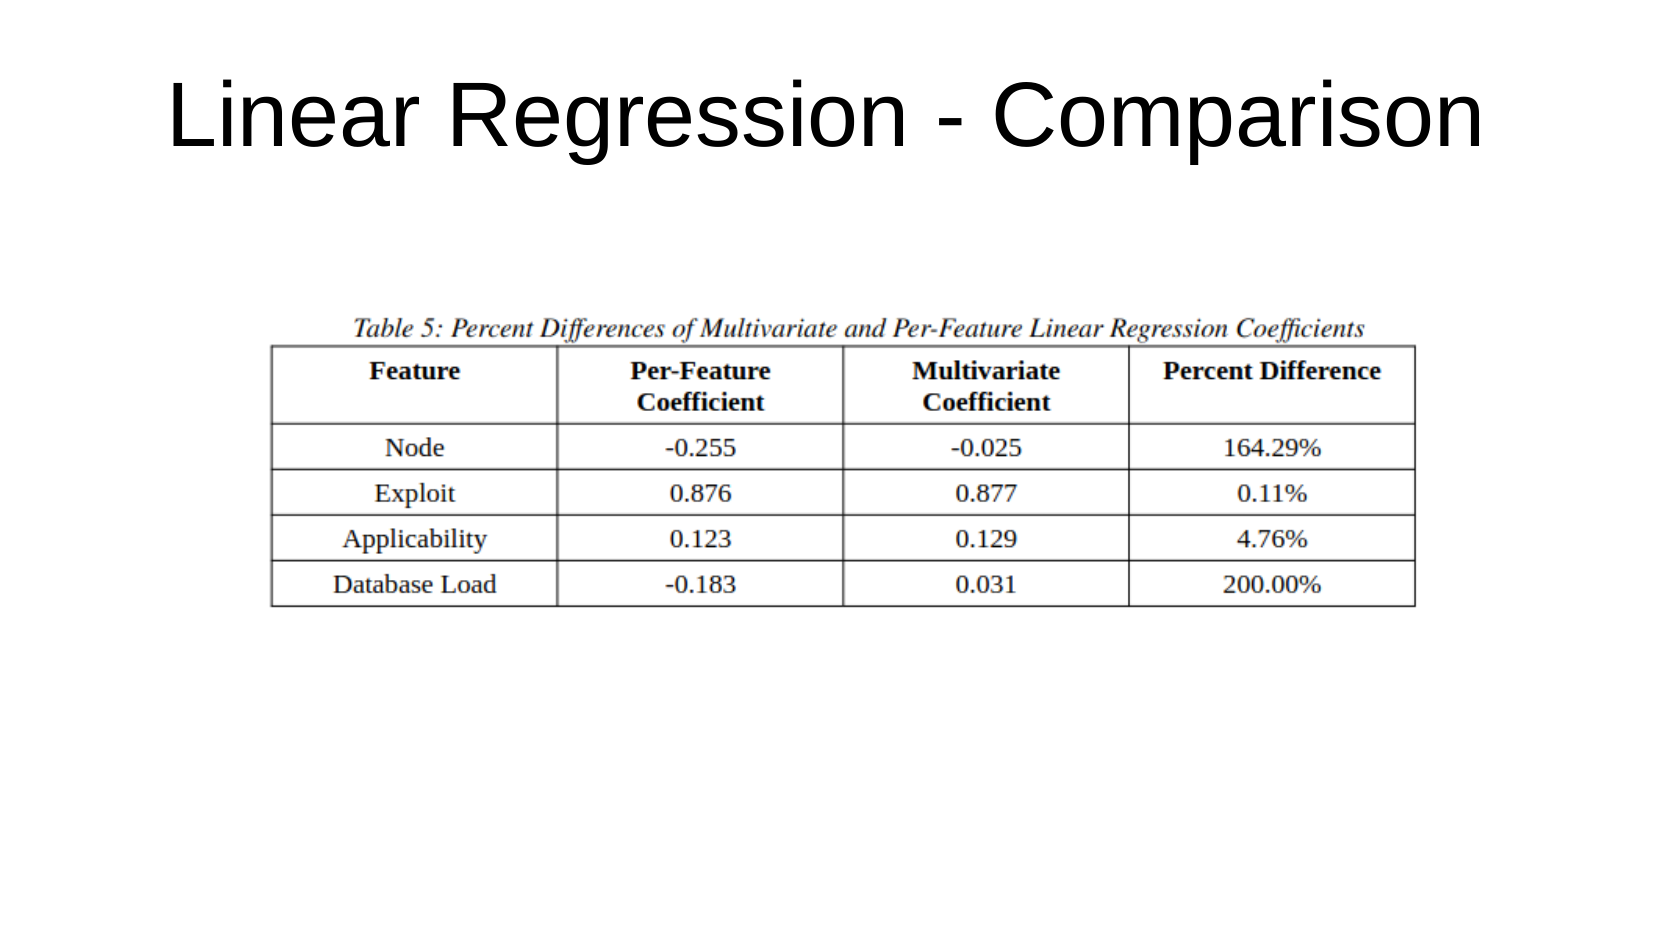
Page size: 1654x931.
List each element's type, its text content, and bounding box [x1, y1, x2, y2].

title Linear Regression - Comparison [82, 37, 1571, 193]
picture [217, 301, 1449, 634]
